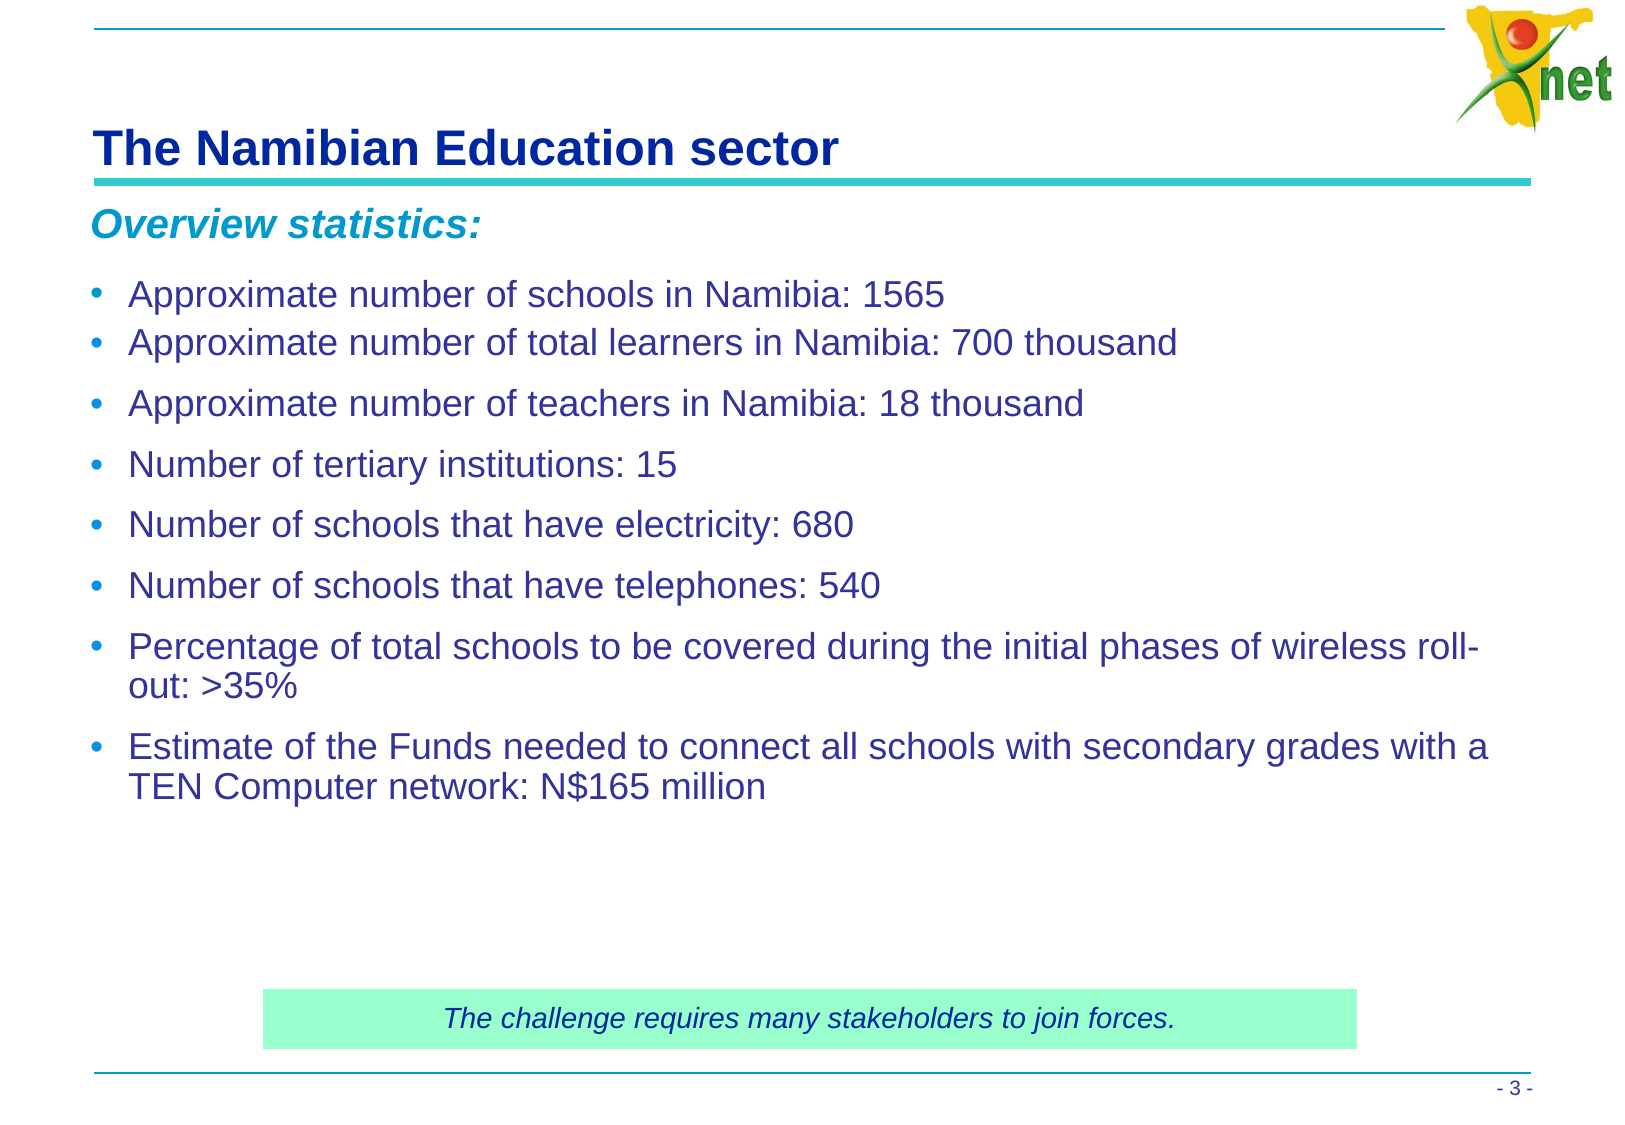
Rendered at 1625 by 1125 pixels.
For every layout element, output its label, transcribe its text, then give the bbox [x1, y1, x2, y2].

title The Namibian Education sector [82, 114, 1526, 181]
picture [1445, 0, 1625, 139]
text_box The challenge requires many stakeholders to join forces. [262, 988, 1358, 1051]
list Overview statistics: Approximate number of schools in Namibia: 1565 Approximate number of total learners in Namibia: 700 thousand Approximate number of teachers in Namibia: 18 thousand Number of tertiary institutions: 15 Number of schools that have electricity: 680 Number of schools that have telephones: 540 Percentage of total schools to be covered during the initial phases of wireless roll-out: >35% Estimate of the Funds needed to connect all schools with secondary grades with a TEN Computer network: N$165 million [75, 199, 1521, 856]
